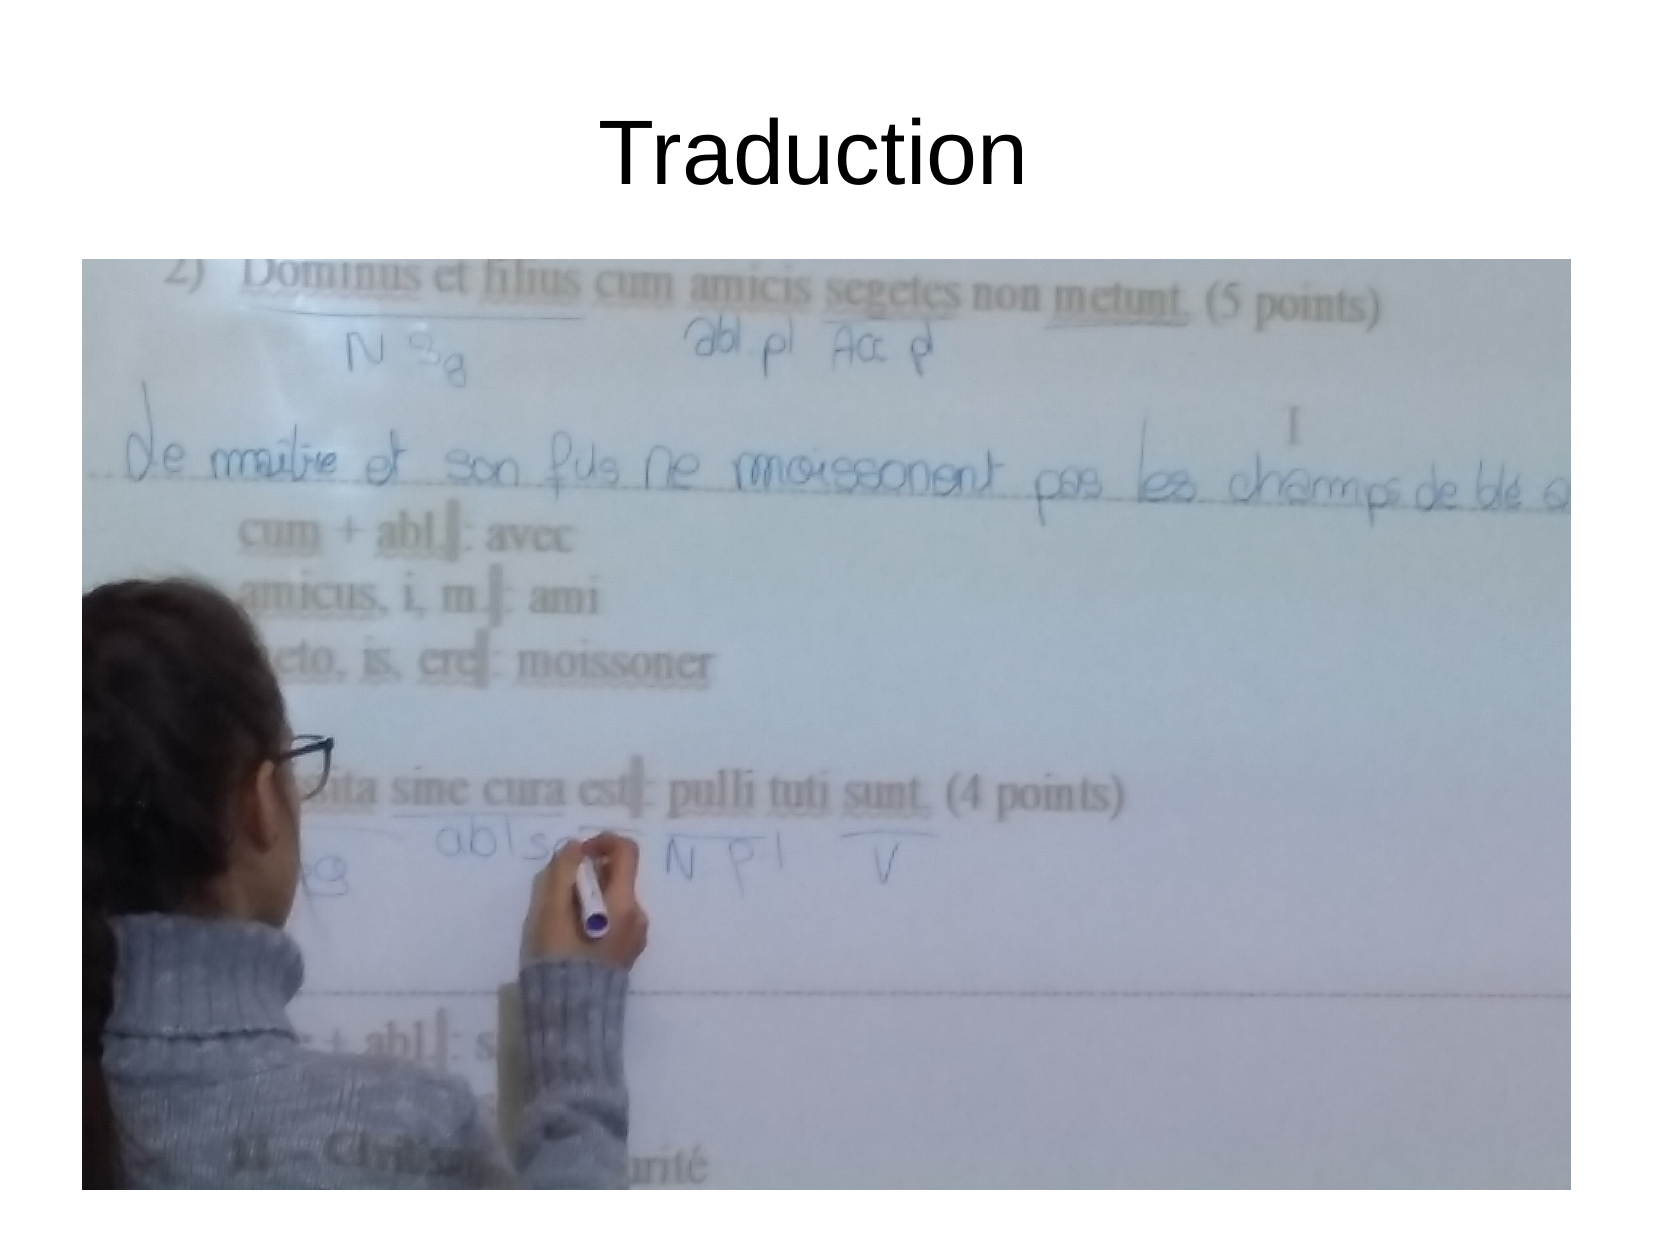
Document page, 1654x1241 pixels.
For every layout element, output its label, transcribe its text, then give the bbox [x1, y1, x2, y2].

title Traduction [82, 49, 1571, 257]
picture [82, 259, 1571, 1190]
